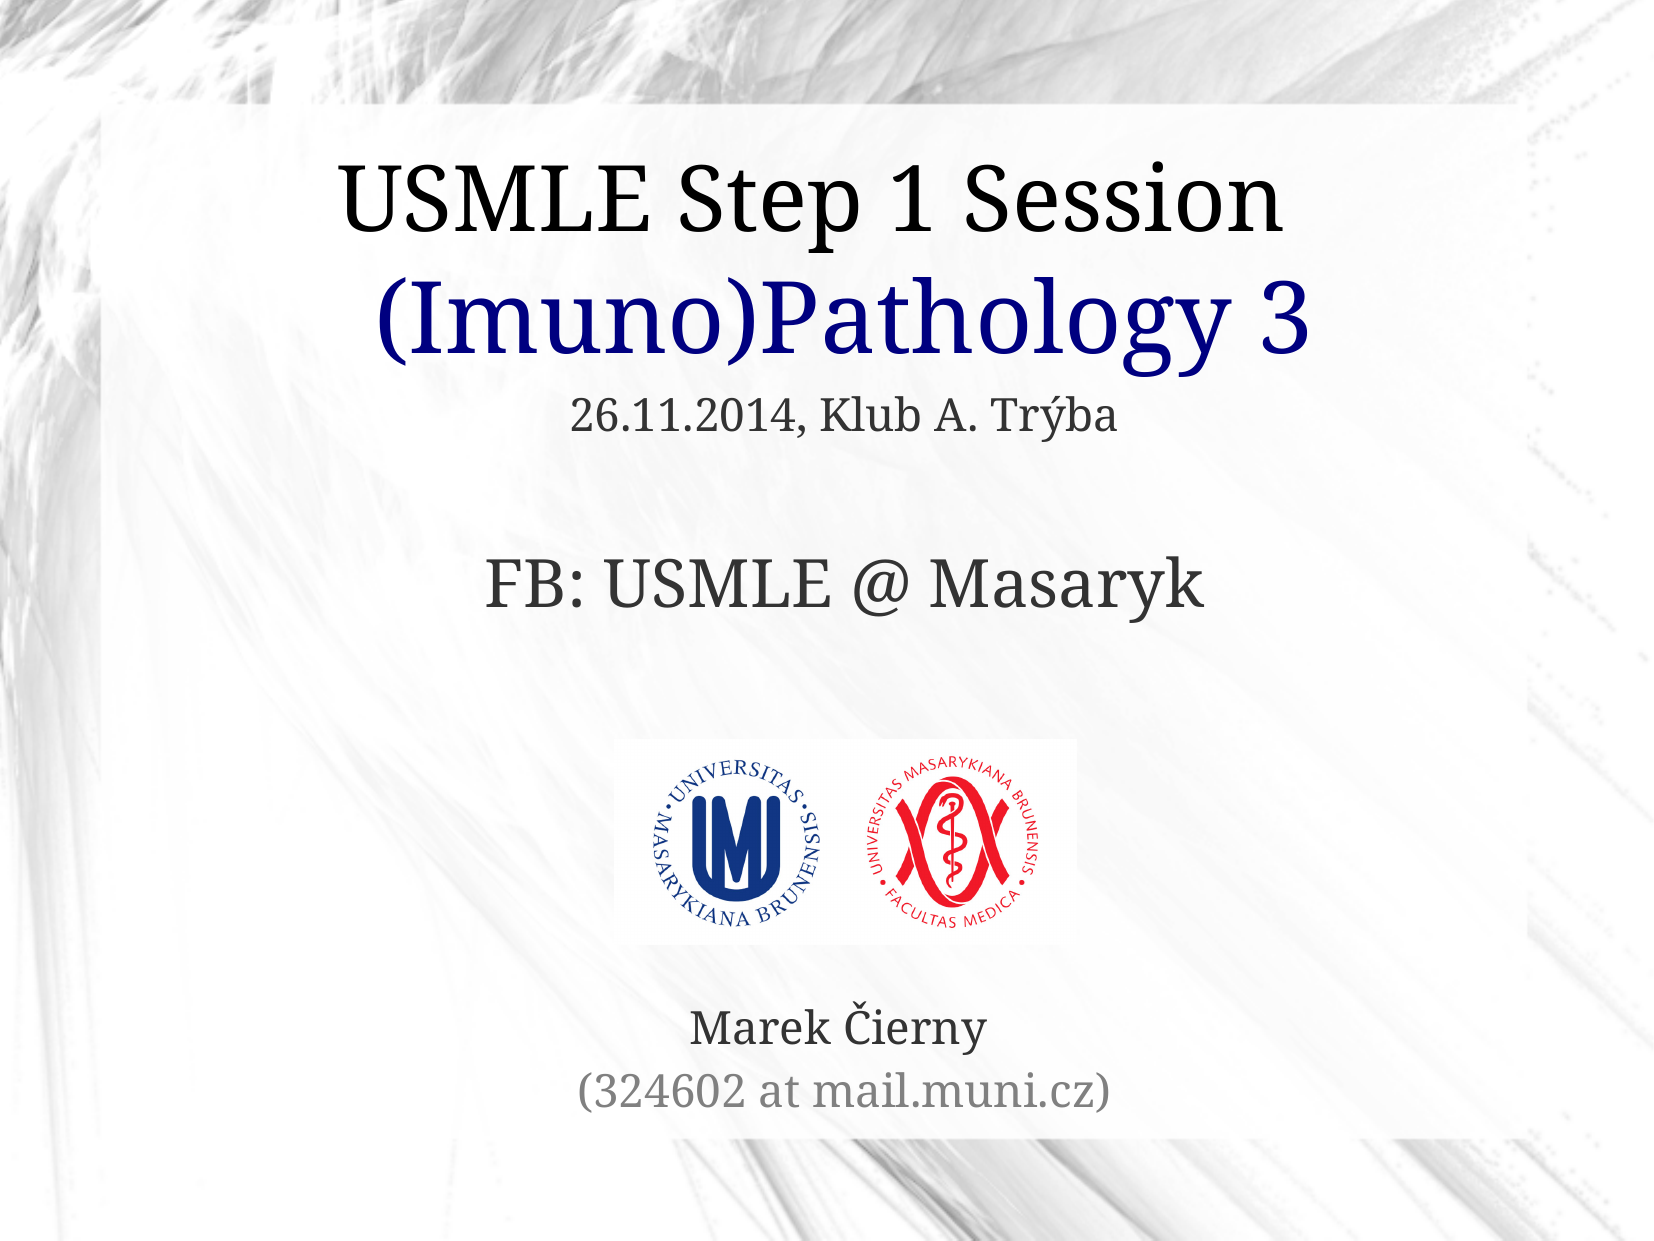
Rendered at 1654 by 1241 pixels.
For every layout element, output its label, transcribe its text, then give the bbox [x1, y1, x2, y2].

subtitle (Imuno)Pathology 3 26.11.2014, Klub A. Trýba FB: USMLE @ Masaryk Marek Čierny (324602 at mail.muni.cz) [118, 319, 1571, 1139]
picture [0, 0, 1654, 1241]
title USMLE Step 1 Session [118, 112, 1506, 281]
